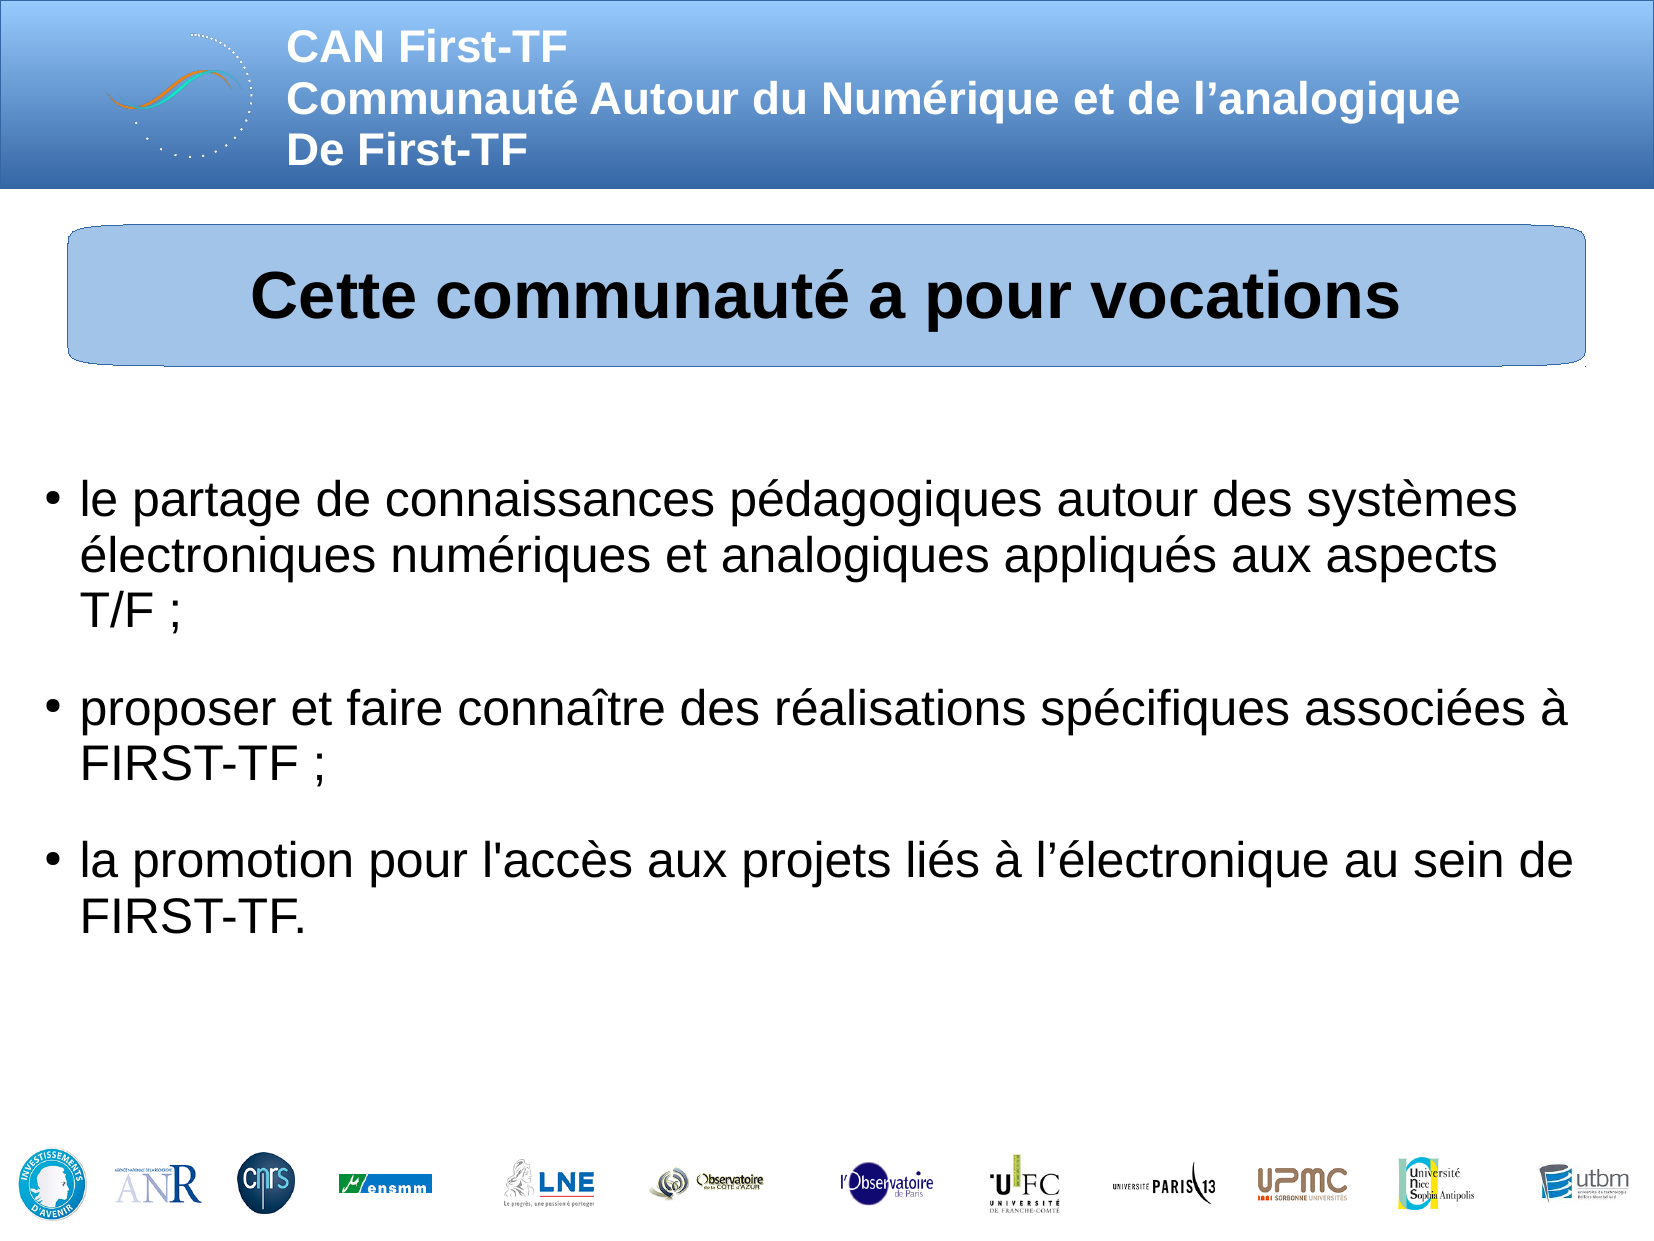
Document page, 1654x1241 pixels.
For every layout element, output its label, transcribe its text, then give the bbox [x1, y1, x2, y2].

picture [114, 1164, 202, 1203]
picture [841, 1161, 933, 1206]
picture [504, 1159, 594, 1207]
picture [1538, 1163, 1630, 1204]
picture [648, 1166, 764, 1201]
text_box Cette communauté a pour vocations [67, 224, 1586, 367]
picture [1398, 1157, 1474, 1210]
picture [1113, 1162, 1215, 1204]
picture [100, 23, 260, 166]
picture [1256, 1163, 1348, 1204]
picture [237, 1152, 295, 1214]
text_box CAN First-TF Communauté Autour du Numérique et de l’analogique De First-TF [271, 14, 1627, 213]
picture [339, 1174, 432, 1193]
text_box [0, 0, 1654, 189]
text_box le partage de connaissances pédagogiques autour des systèmes électroniques numériques et analogiques appliqués aux aspects T/F ; proposer et faire connaître des réalisations spécifiques associées à FIRST-TF ; la promotion pour l'accès aux projets liés à l’électronique au sein de FIRST-TF. [29, 463, 1595, 1055]
picture [16, 1145, 87, 1221]
picture [987, 1153, 1060, 1214]
